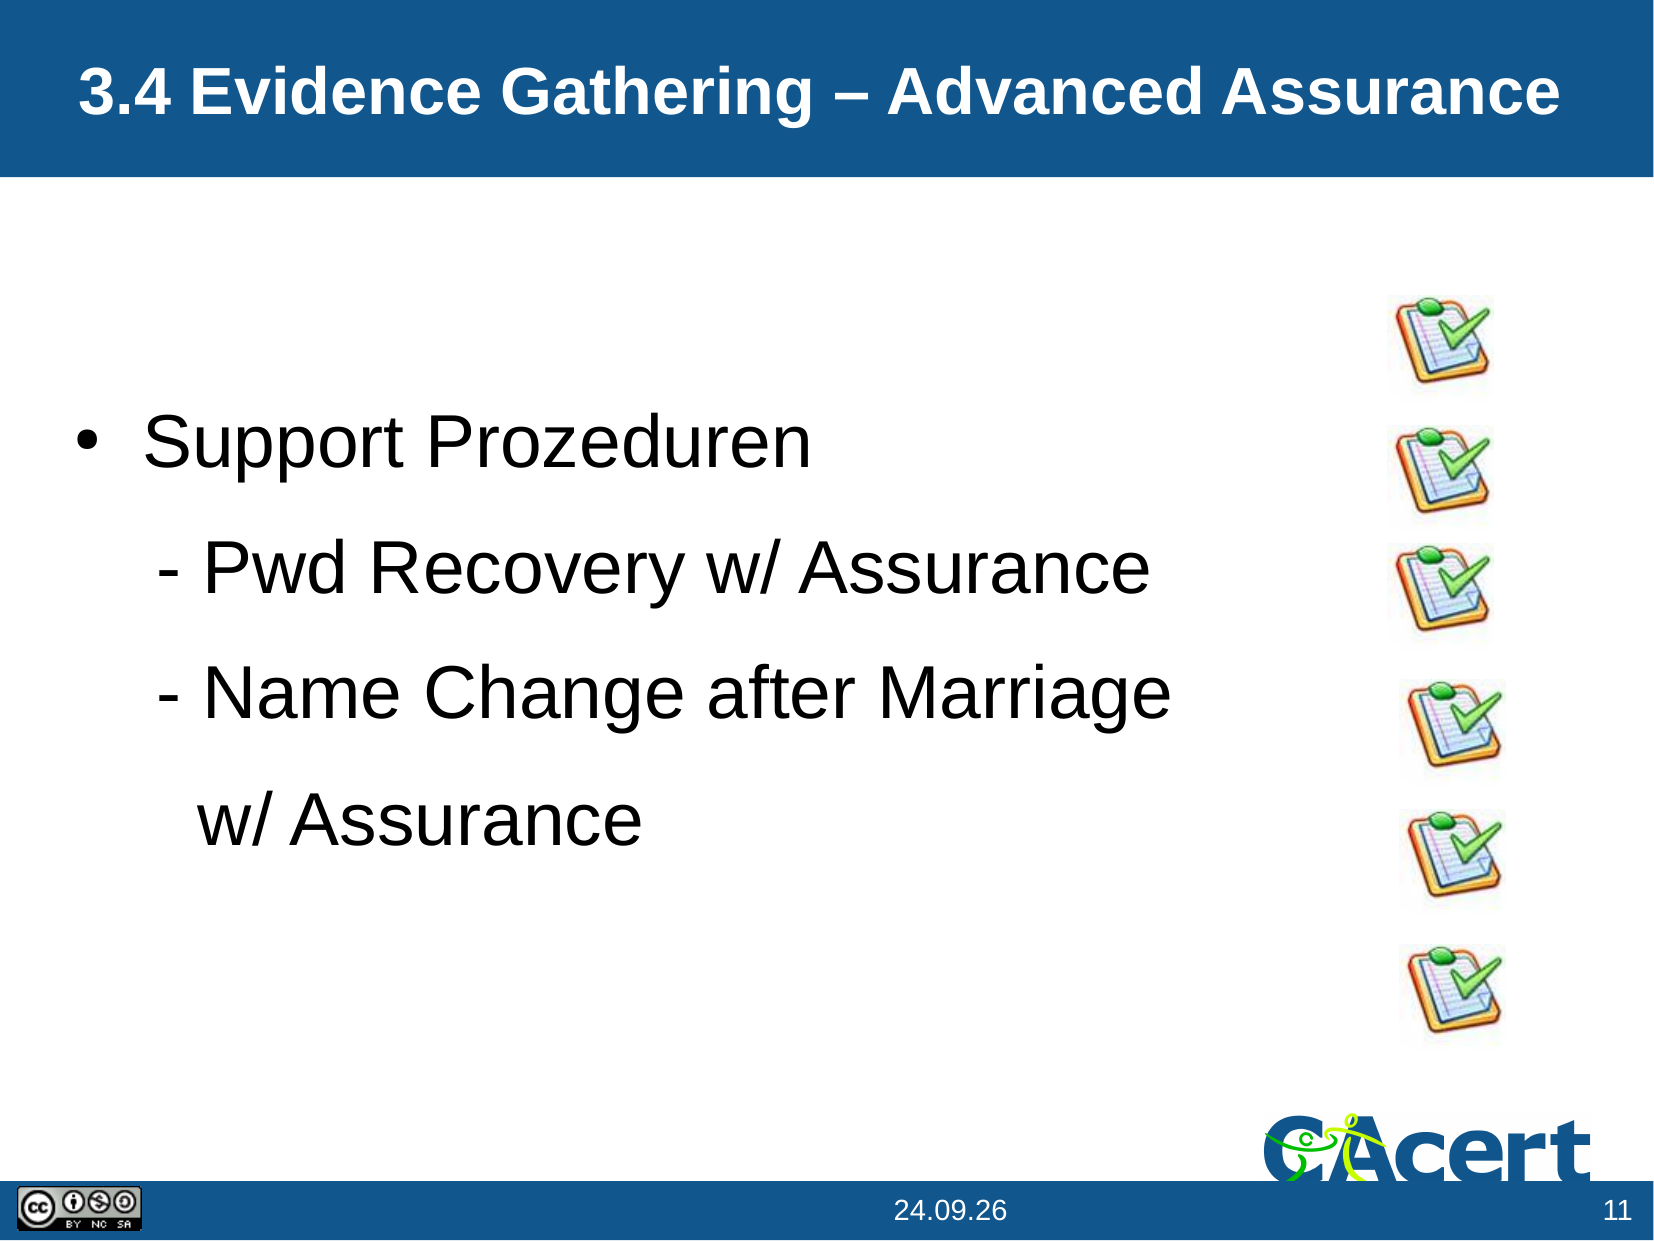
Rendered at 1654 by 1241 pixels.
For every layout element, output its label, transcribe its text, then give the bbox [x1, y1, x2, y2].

picture [1399, 679, 1506, 786]
title 3.4 Evidence Gathering – Advanced Assurance [76, 17, 1565, 166]
text_box Support Prozeduren - Pwd Recovery w/ Assurance - Name Change after Marriage w/ Assurance [59, 265, 1329, 869]
picture [1387, 295, 1494, 402]
picture [1387, 543, 1494, 650]
picture [1263, 1112, 1591, 1181]
picture [17, 1186, 142, 1231]
picture [1387, 425, 1494, 532]
picture [1399, 944, 1506, 1052]
picture [1399, 809, 1506, 916]
